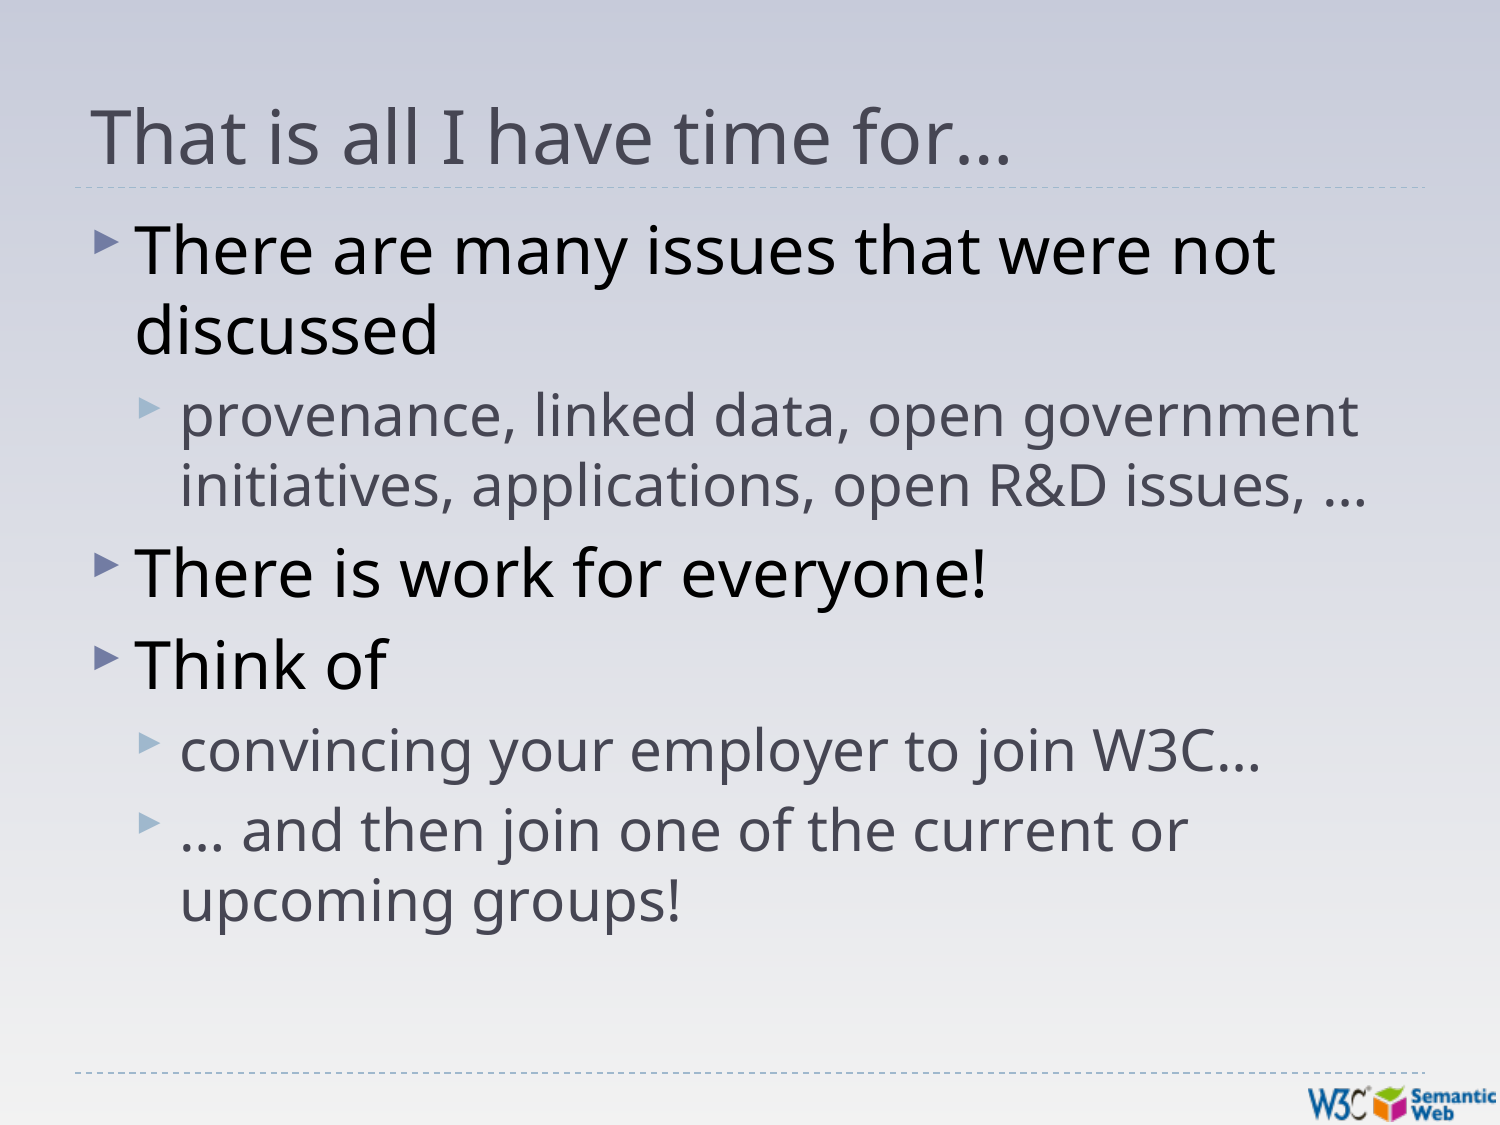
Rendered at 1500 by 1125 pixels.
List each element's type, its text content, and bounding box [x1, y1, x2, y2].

picture [1308, 1084, 1496, 1122]
list There are many issues that were not discussed provenance, linked data, open government initiatives, applications, open R&D issues, … There is work for everyone! Think of convincing your employer to join W3C… … and then join one of the current or upcoming groups! [75, 200, 1426, 1010]
title That is all I have time for… [75, 24, 1426, 188]
